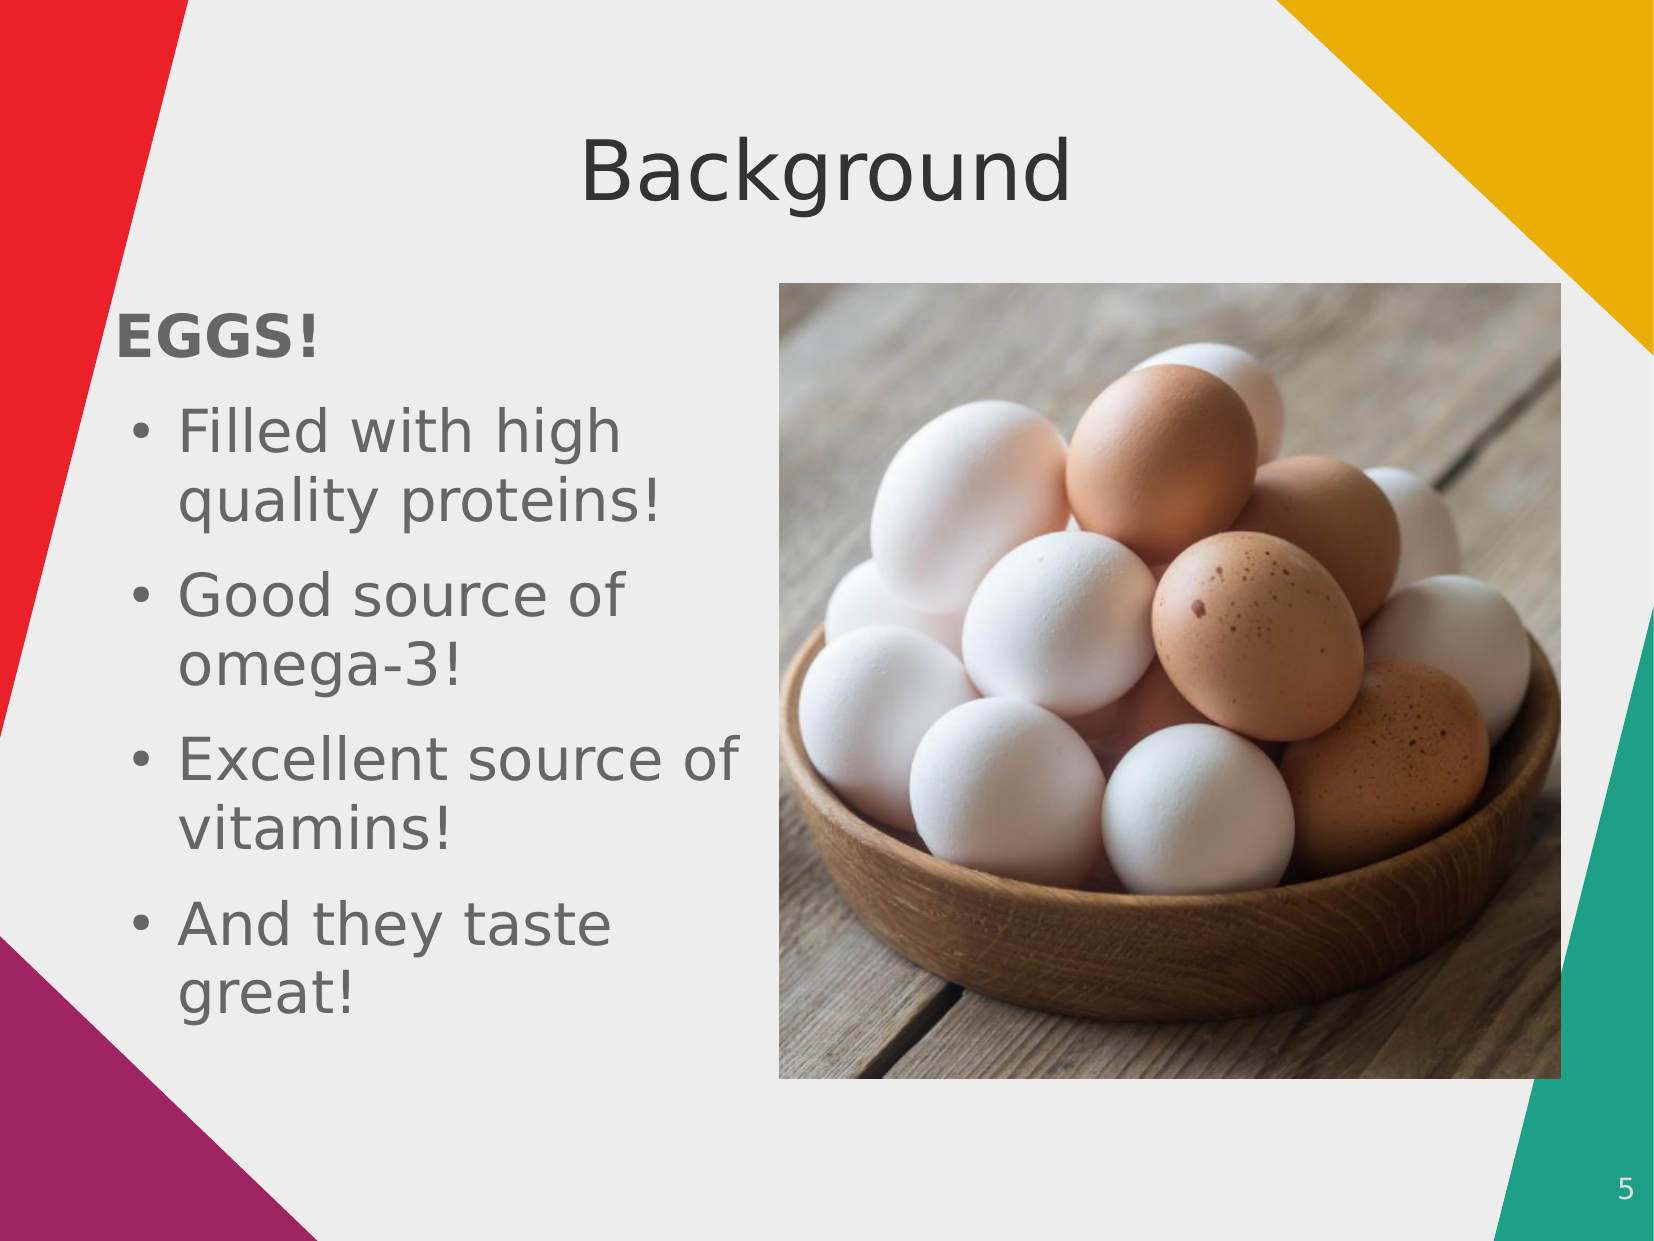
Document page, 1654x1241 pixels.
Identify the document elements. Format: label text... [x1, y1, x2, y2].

list EGGS! Filled with high quality proteins! Good source of omega-3! Excellent source of vitamins! And they taste great! [114, 302, 768, 1033]
title Background [114, 73, 1539, 271]
picture [779, 283, 1561, 1079]
